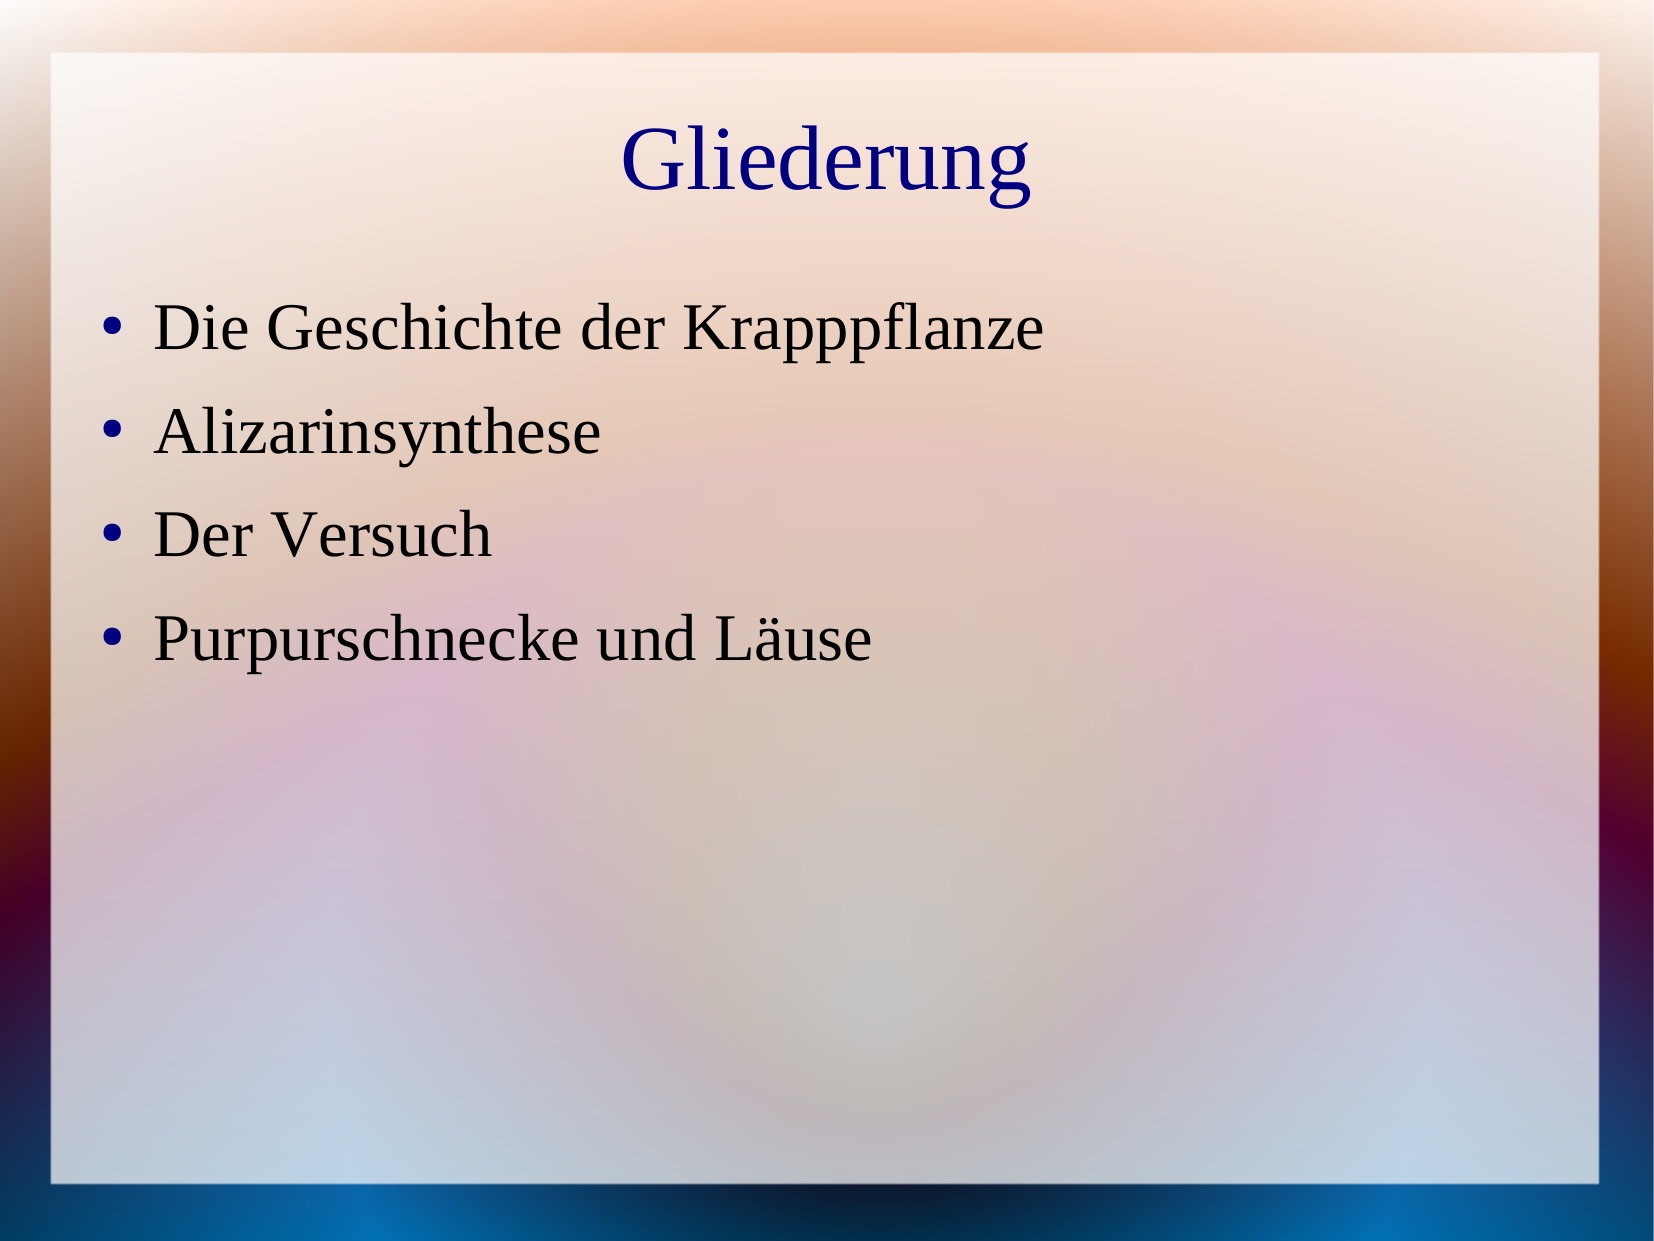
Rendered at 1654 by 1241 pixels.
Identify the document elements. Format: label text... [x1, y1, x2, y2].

title Gliederung [82, 55, 1571, 263]
picture [0, 0, 1654, 1241]
list Die Geschichte der Krapppflanze Alizarinsynthese Der Versuch Purpurschnecke und Läuse [82, 290, 1571, 1034]
